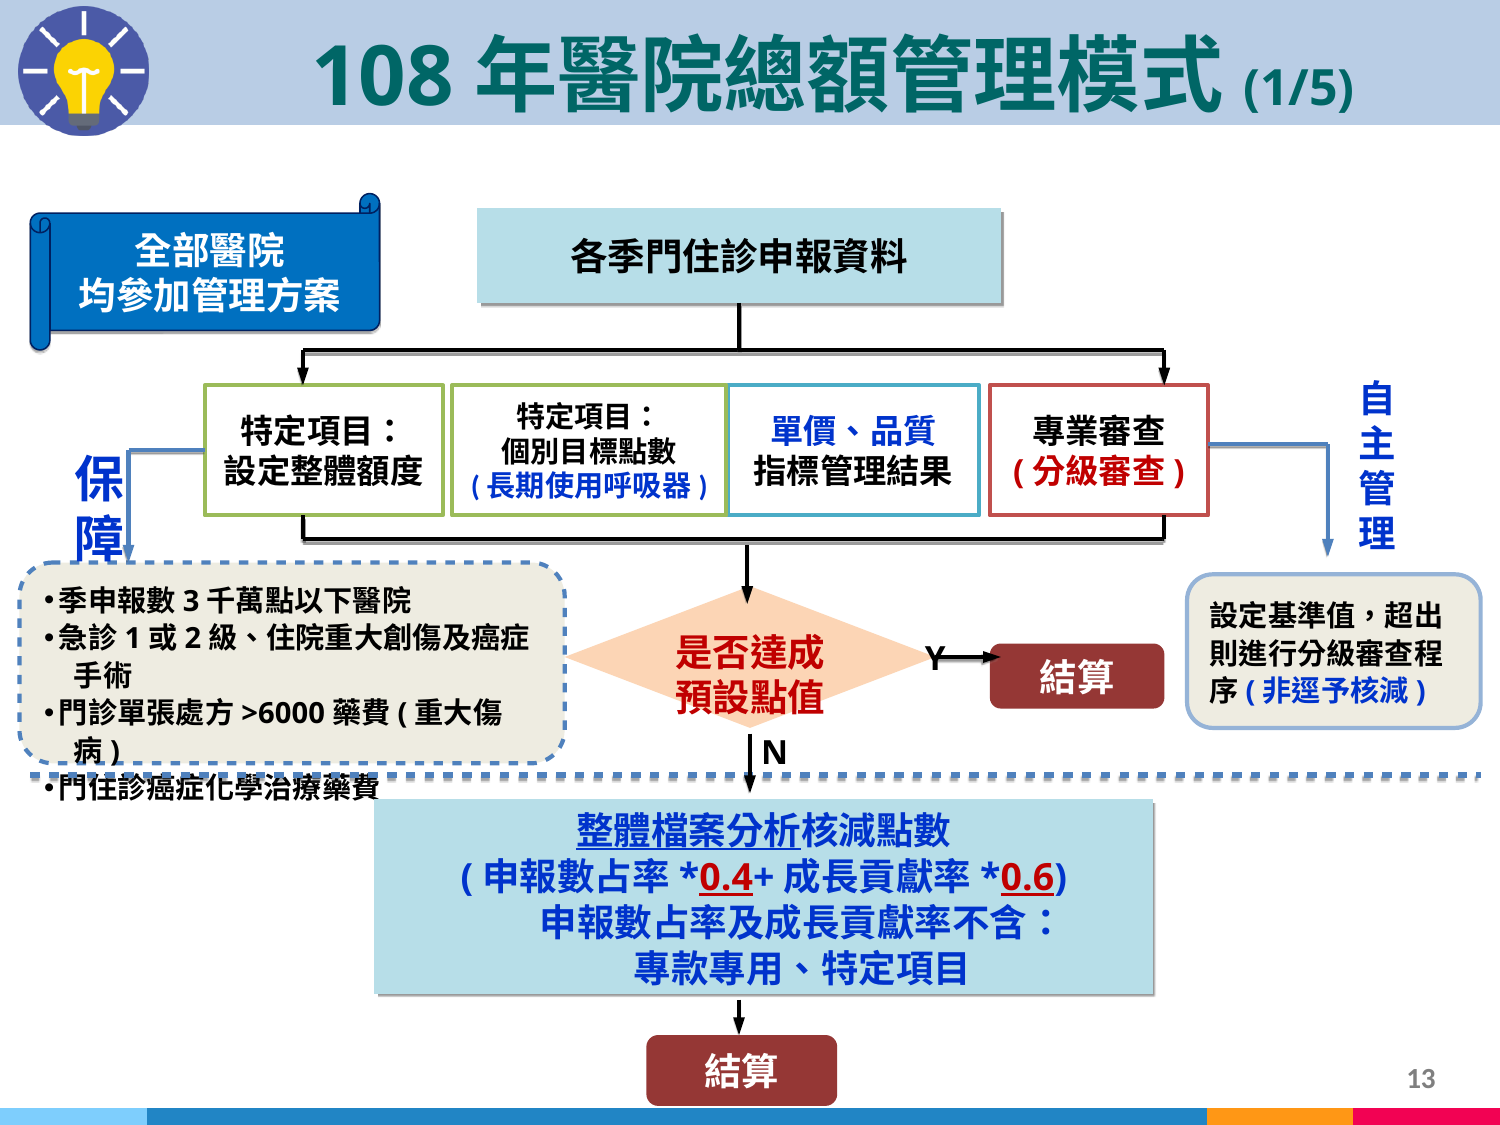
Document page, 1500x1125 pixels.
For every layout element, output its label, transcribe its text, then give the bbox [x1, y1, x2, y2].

text_box Y [891, 586, 979, 728]
text_box 單價、品質 指標管理結果 [728, 385, 979, 515]
picture [18, 6, 149, 137]
text_box 全部醫院 均參加管理方案 [30, 193, 380, 350]
text_box 特定項目： 設定整體額度 [205, 385, 443, 515]
text_box 結算 [989, 643, 1165, 709]
text_box 結算 [646, 1035, 838, 1106]
text_box N [736, 709, 813, 794]
text_box 是否達成 預設點值 [564, 587, 891, 724]
text_box 設定基準值，超出則進行分級審查程序(非逕予核減) [1187, 574, 1481, 728]
text_box 特定項目： 個別目標點數 (長期使用呼吸器) [452, 385, 726, 515]
text_box 季申報數3千萬點以下醫院 急診1或2級、住院重大創傷及癌症手術 門診單張處方>6000藥費(重大傷病) 門住診癌症化學治療藥費 [19, 562, 565, 764]
text_box 各季門住診申報資料 [477, 208, 1001, 303]
title 108年醫院總額管理模式(1/5) [166, 7, 1500, 138]
text_box 整體檔案分析核減點數 (申報數占率*0.4+成長貢獻率*0.6) 申報數占率及成長貢獻率不含： 專款專用、特定項目 [374, 799, 1153, 994]
text_box 自主管理 [1327, 349, 1427, 581]
text_box <編號> [1391, 1043, 1482, 1113]
text_box 保障 [52, 432, 129, 575]
text_box 專業審查 (分級審查) [990, 385, 1208, 515]
